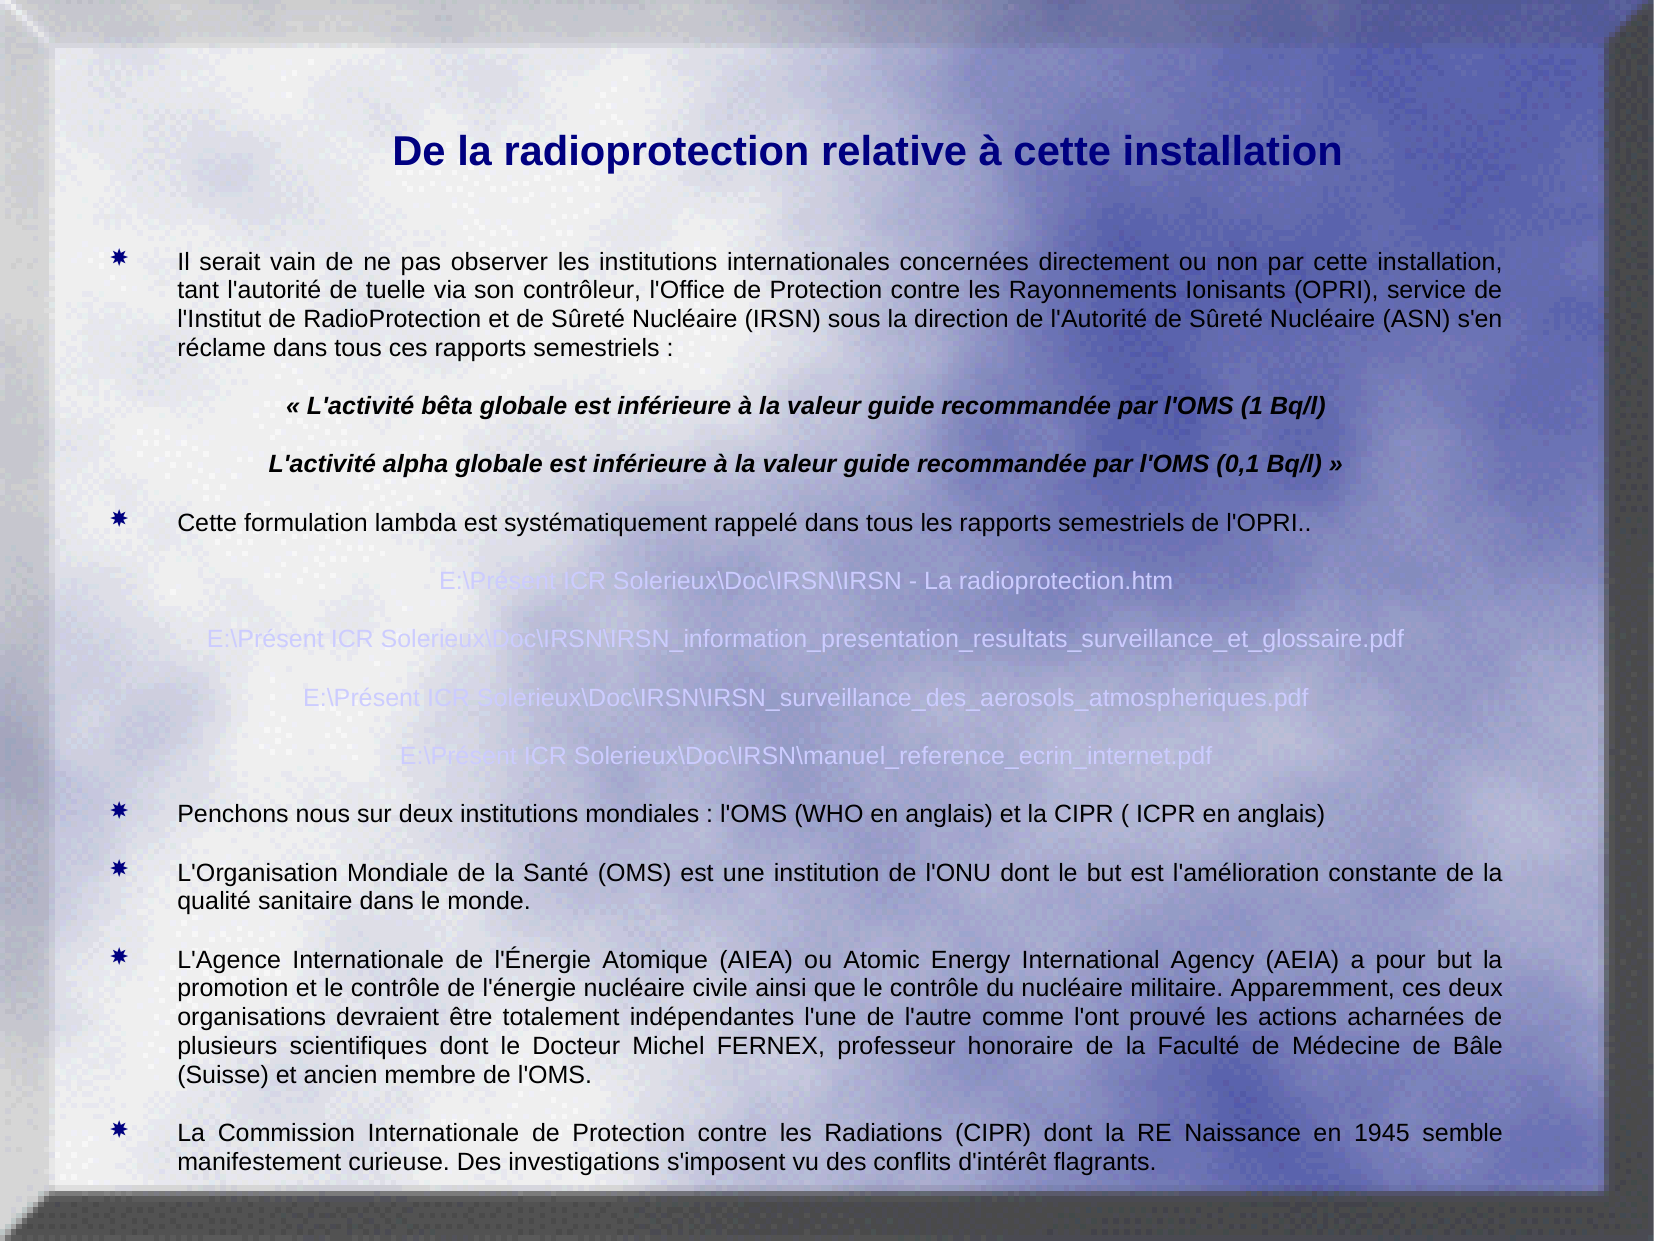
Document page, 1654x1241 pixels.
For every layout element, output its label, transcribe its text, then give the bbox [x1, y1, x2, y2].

list Il serait vain de ne pas observer les institutions internationales concernées directement ou non par cette installation, tant l'autorité de tuelle via son contrôleur, l'Office de Protection contre les Rayonnements Ionisants (OPRI), service de l'Institut de RadioProtection et de Sûreté Nucléaire (IRSN) sous la direction de l'Autorité de Sûreté Nucléaire (ASN) s'en réclame dans tous ces rapports semestriels : « L'activité bêta globale est inférieure à la valeur guide recommandée par l'OMS (1 Bq/l) L'activité alpha globale est inférieure à la valeur guide recommandée par l'OMS (0,1 Bq/l) » Cette formulation lambda est systématiquement rappelé dans tous les rapports semestriels de l'OPRI.. E:\Présent ICR Solerieux\Doc\IRSN\IRSN - La radioprotection.htm E:\Présent ICR Solerieux\Doc\IRSN\IRSN_information_presentation_resultats_surveillance_et_glossaire.pdf E:\Présent ICR Solerieux\Doc\IRSN\IRSN_surveillance_des_aerosols_atmospheriques.pdf E:\Présent ICR Solerieux\Doc\IRSN\manuel_reference_ecrin_internet.pdf Penchons nous sur deux institutions mondiales : l'OMS (WHO en anglais) et la CIPR ( ICPR en anglais) L'Organisation Mondiale de la Santé (OMS) est une institution de l'ONU dont le but est l'amélioration constante de la qualité sanitaire dans le monde. L'Agence Internationale de l'Énergie Atomique (AIEA) ou Atomic Energy International Agency (AEIA) a pour but la promotion et le contrôle de l'énergie nucléaire civile ainsi que le contrôle du nucléaire militaire. Apparemment, ces deux organisations devraient être totalement indépendantes l'une de l'autre comme l'ont prouvé les actions acharnées de plusieurs scientifiques dont le Docteur Michel FERNEX, professeur honoraire de la Faculté de Médecine de Bâle (Suisse) et ancien membre de l'OMS. La Commission Internationale de Protection contre les Radiations (CIPR) dont la RE Naissance en 1945 semble manifestement curieuse. Des investigations s'imposent vu des conflits d'intérêt flagrants. [102, 247, 1506, 1235]
title De la radioprotection relative à cette installation [201, 105, 1535, 207]
picture [0, 0, 1654, 1241]
